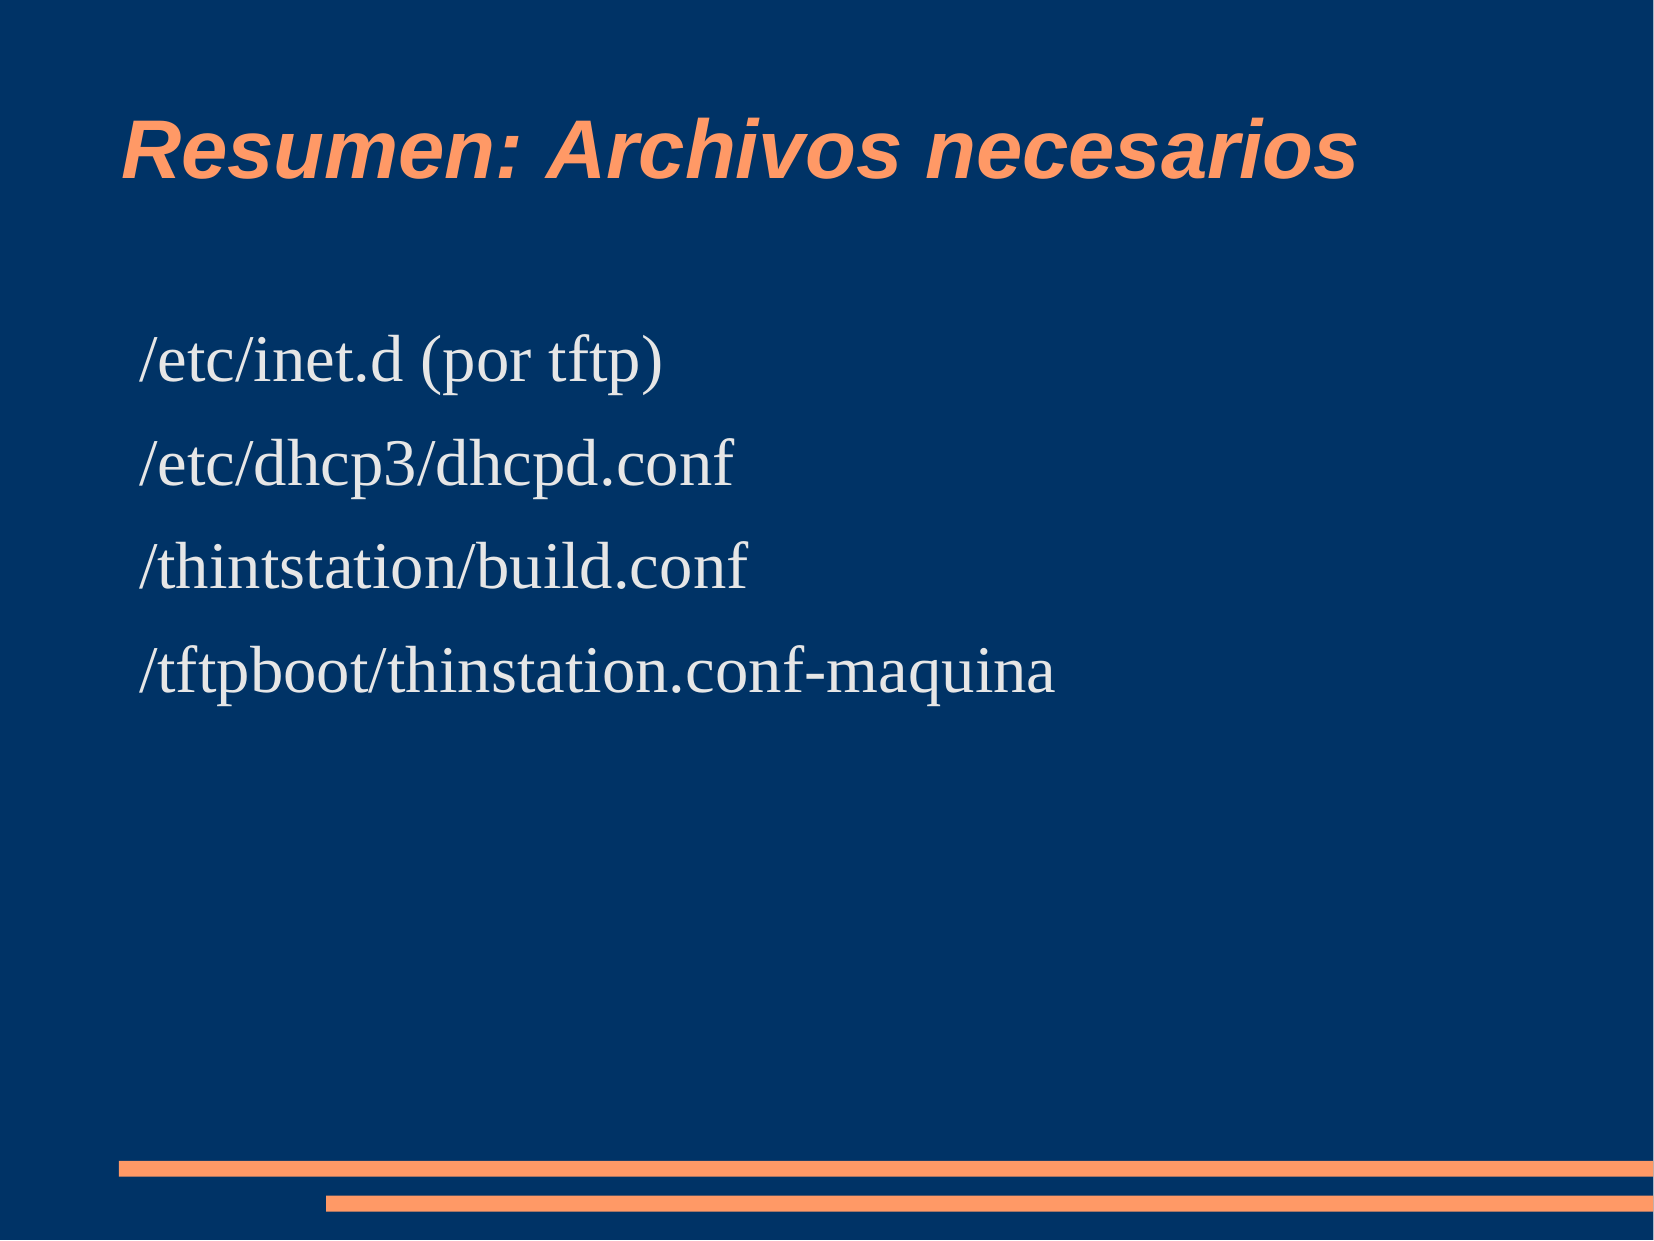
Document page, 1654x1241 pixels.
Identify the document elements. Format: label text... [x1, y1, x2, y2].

list /etc/inet.d (por tftp) /etc/dhcp3/dhcpd.conf /thintstation/build.conf /tftpboot/thinstation.conf-maquina [121, 322, 1561, 1132]
title Resumen: Archivos necesarios [121, 46, 1534, 254]
